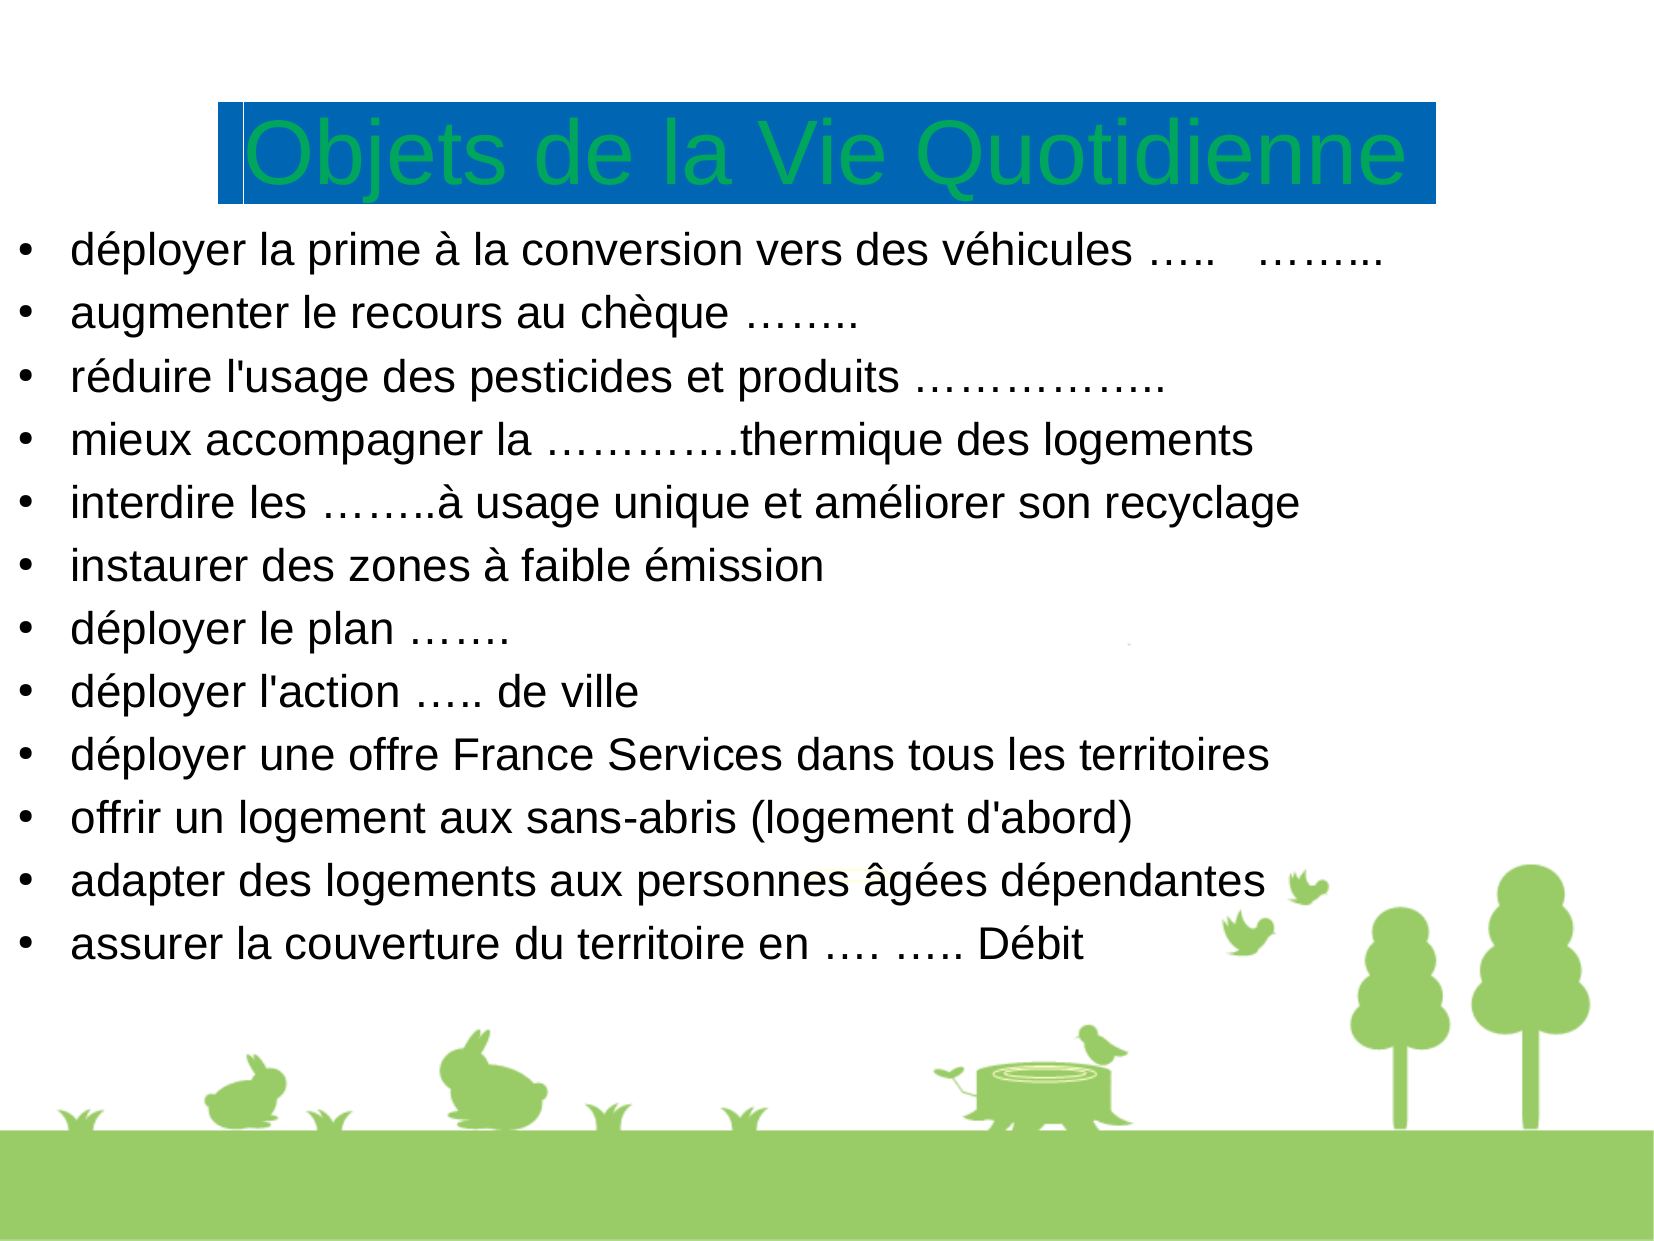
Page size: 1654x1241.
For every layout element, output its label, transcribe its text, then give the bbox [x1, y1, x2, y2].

title Objets de la Vie Quotidienne [82, 49, 1571, 257]
picture [0, 0, 1654, 1241]
list déployer la prime à la conversion vers des véhicules ….. ……... augmenter le recours au chèque …….. réduire l'usage des pesticides et produits …………….. mieux accompagner la ………….thermique des logements interdire les ……..à usage unique et améliorer son recyclage instaurer des zones à faible émission déployer le plan ……. déployer l'action ….. de ville déployer une offre France Services dans tous les territoires offrir un logement aux sans-abris (logement d'abord) adapter des logements aux personnes âgées dépendantes assurer la couverture du territoire en …. ….. Débit [0, 224, 1489, 1000]
